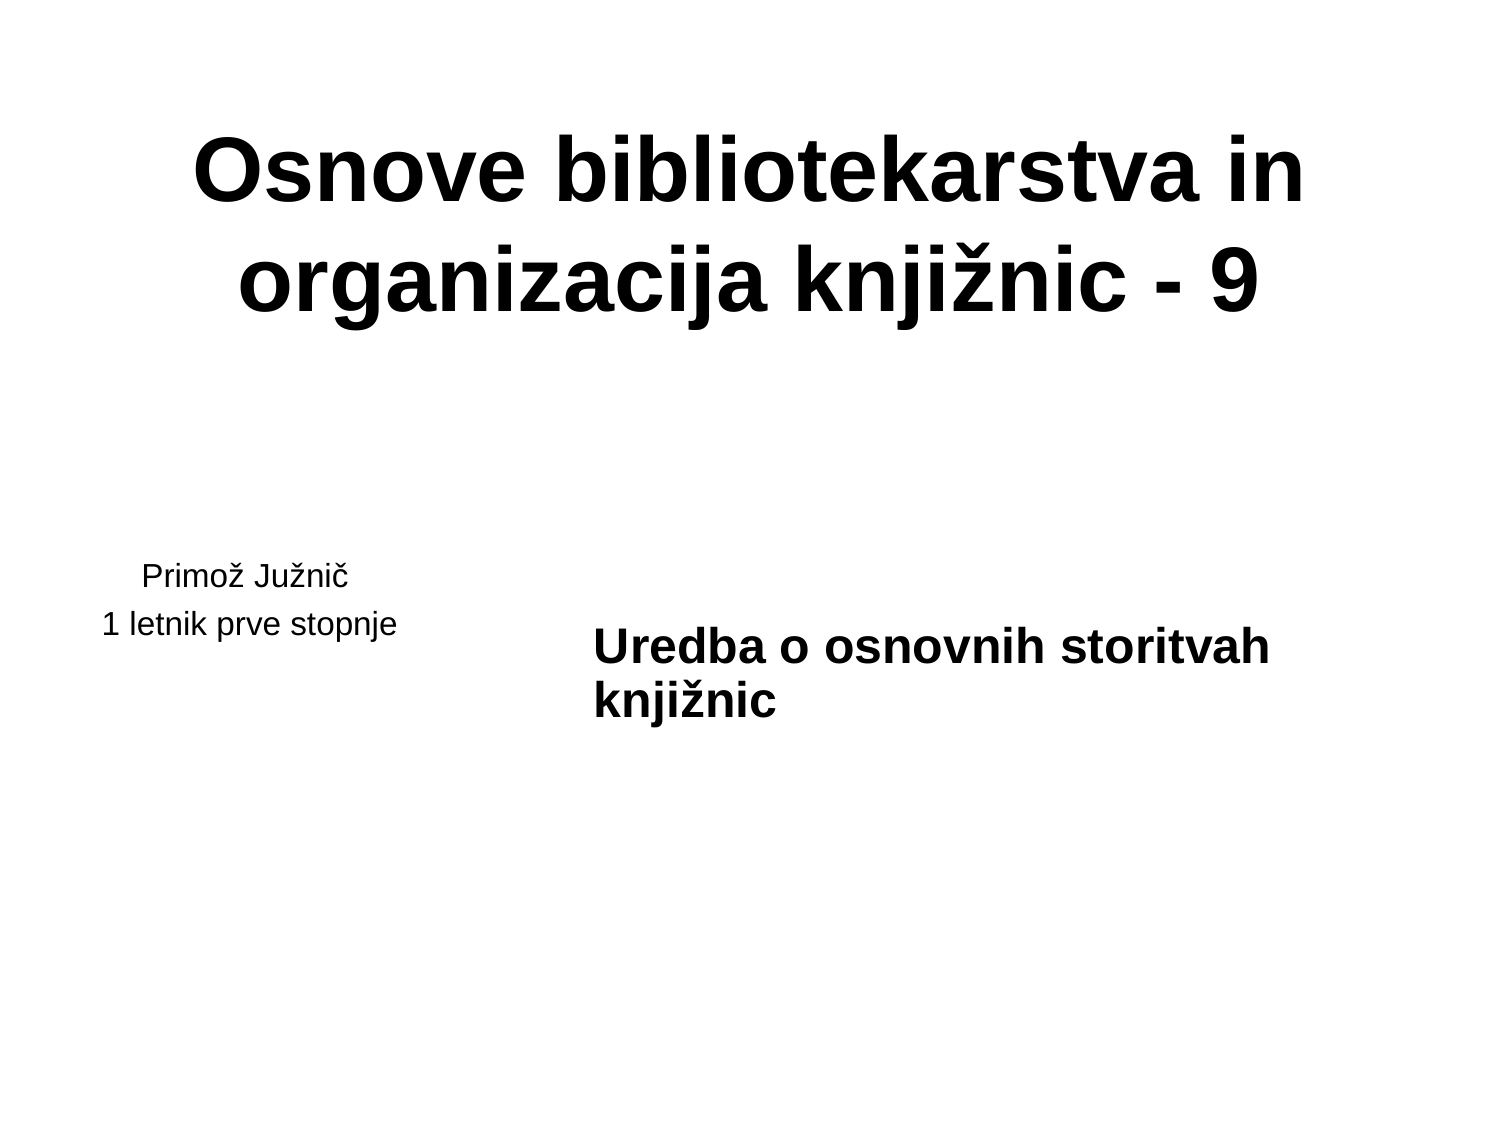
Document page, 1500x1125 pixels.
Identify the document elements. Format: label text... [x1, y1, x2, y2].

subtitle Uredba o osnovnih storitvah knjižnic [578, 449, 1375, 976]
title Osnove bibliotekarstva in organizacija knjižnic - 9 [112, 102, 1388, 338]
text_box Primož Južnič 1 letnik prve stopnje [37, 450, 463, 1051]
